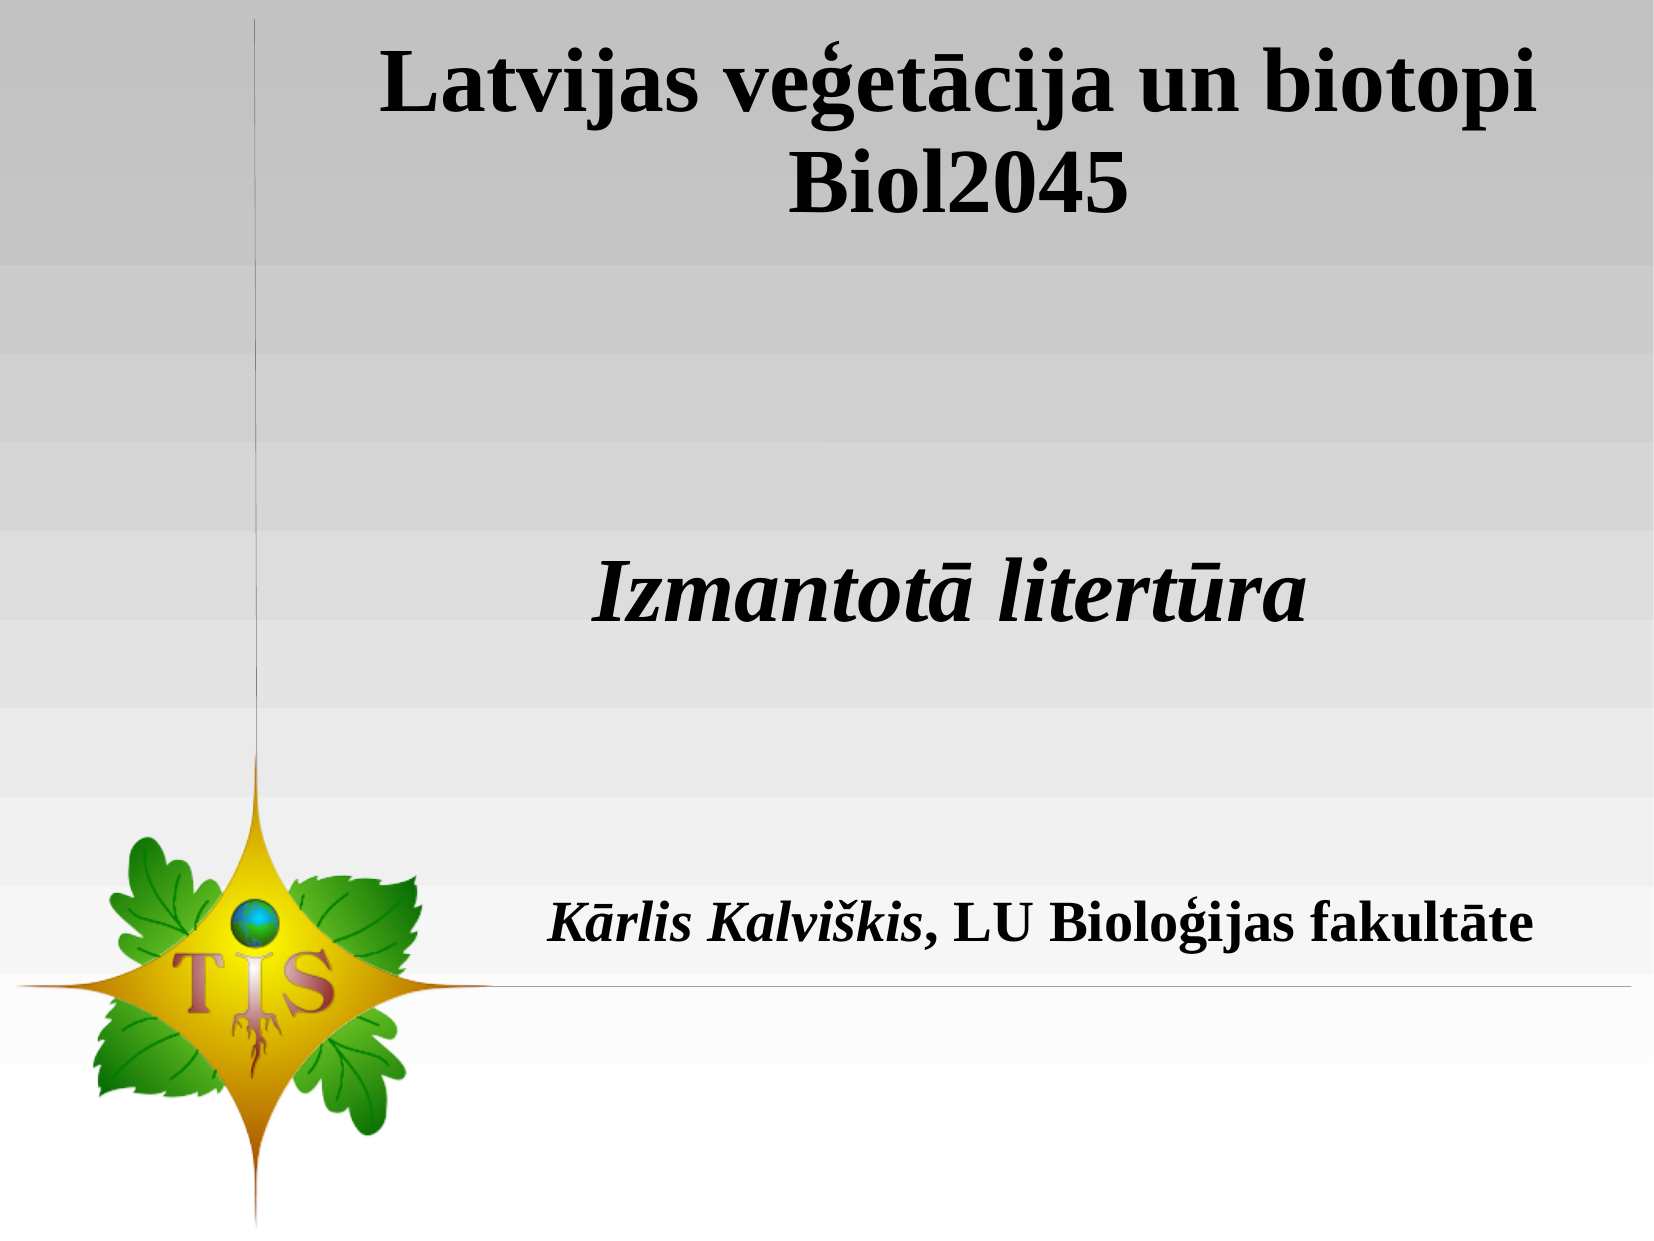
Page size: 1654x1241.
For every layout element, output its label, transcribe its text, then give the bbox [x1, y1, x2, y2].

title Izmantotā litertūra [295, 324, 1607, 857]
picture [0, 0, 1654, 1241]
